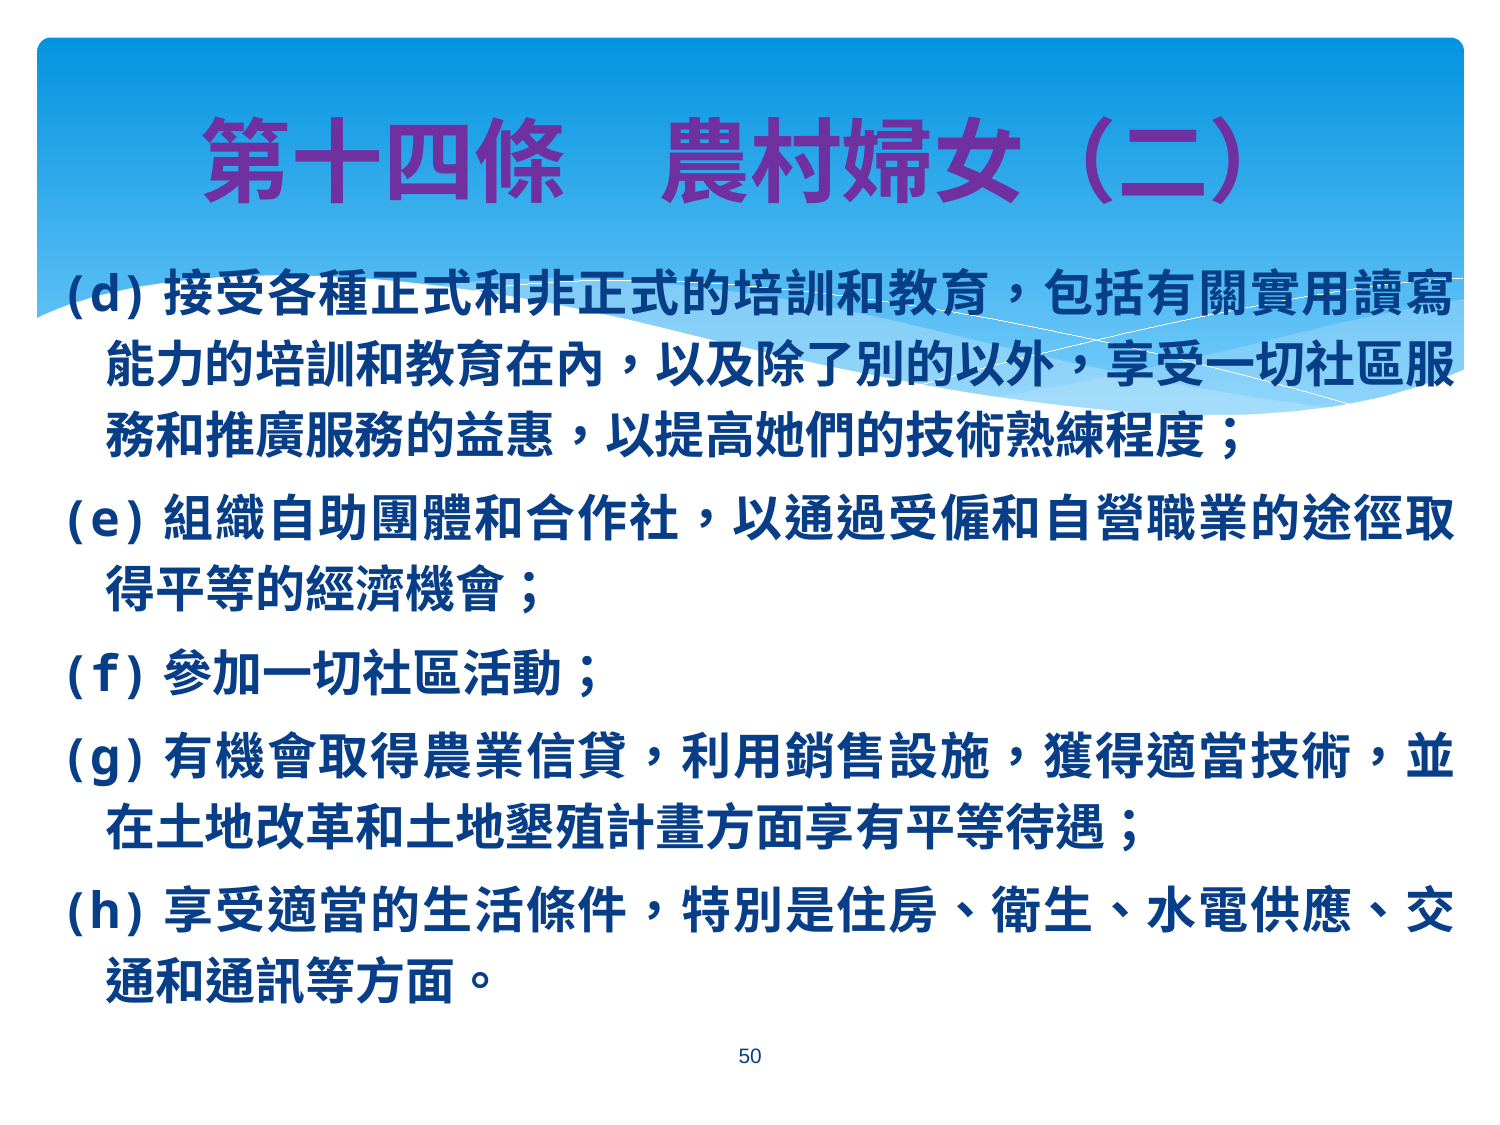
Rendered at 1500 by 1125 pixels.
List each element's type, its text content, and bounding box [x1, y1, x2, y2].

title 第十四條 農村婦女（二） [75, 55, 1426, 262]
text_box 50 [654, 1025, 846, 1086]
list (d)接受各種正式和非正式的培訓和教育，包括有關實用讀寫能力的培訓和教育在內，以及除了別的以外，享受一切社區服務和推廣服務的益惠，以提高她們的技術熟練程度； (e)組織自助團體和合作社，以通過受僱和自營職業的途徑取得平等的經濟機會； (f)參加一切社區活動； (g)有機會取得農業信貸，利用銷售設施，獲得適當技術，並在土地改革和土地墾殖計畫方面享有平等待遇； (h)享受適當的生活條件，特別是住房、衛生、水電供應、交通和通訊等方面。 [0, 243, 1471, 1106]
